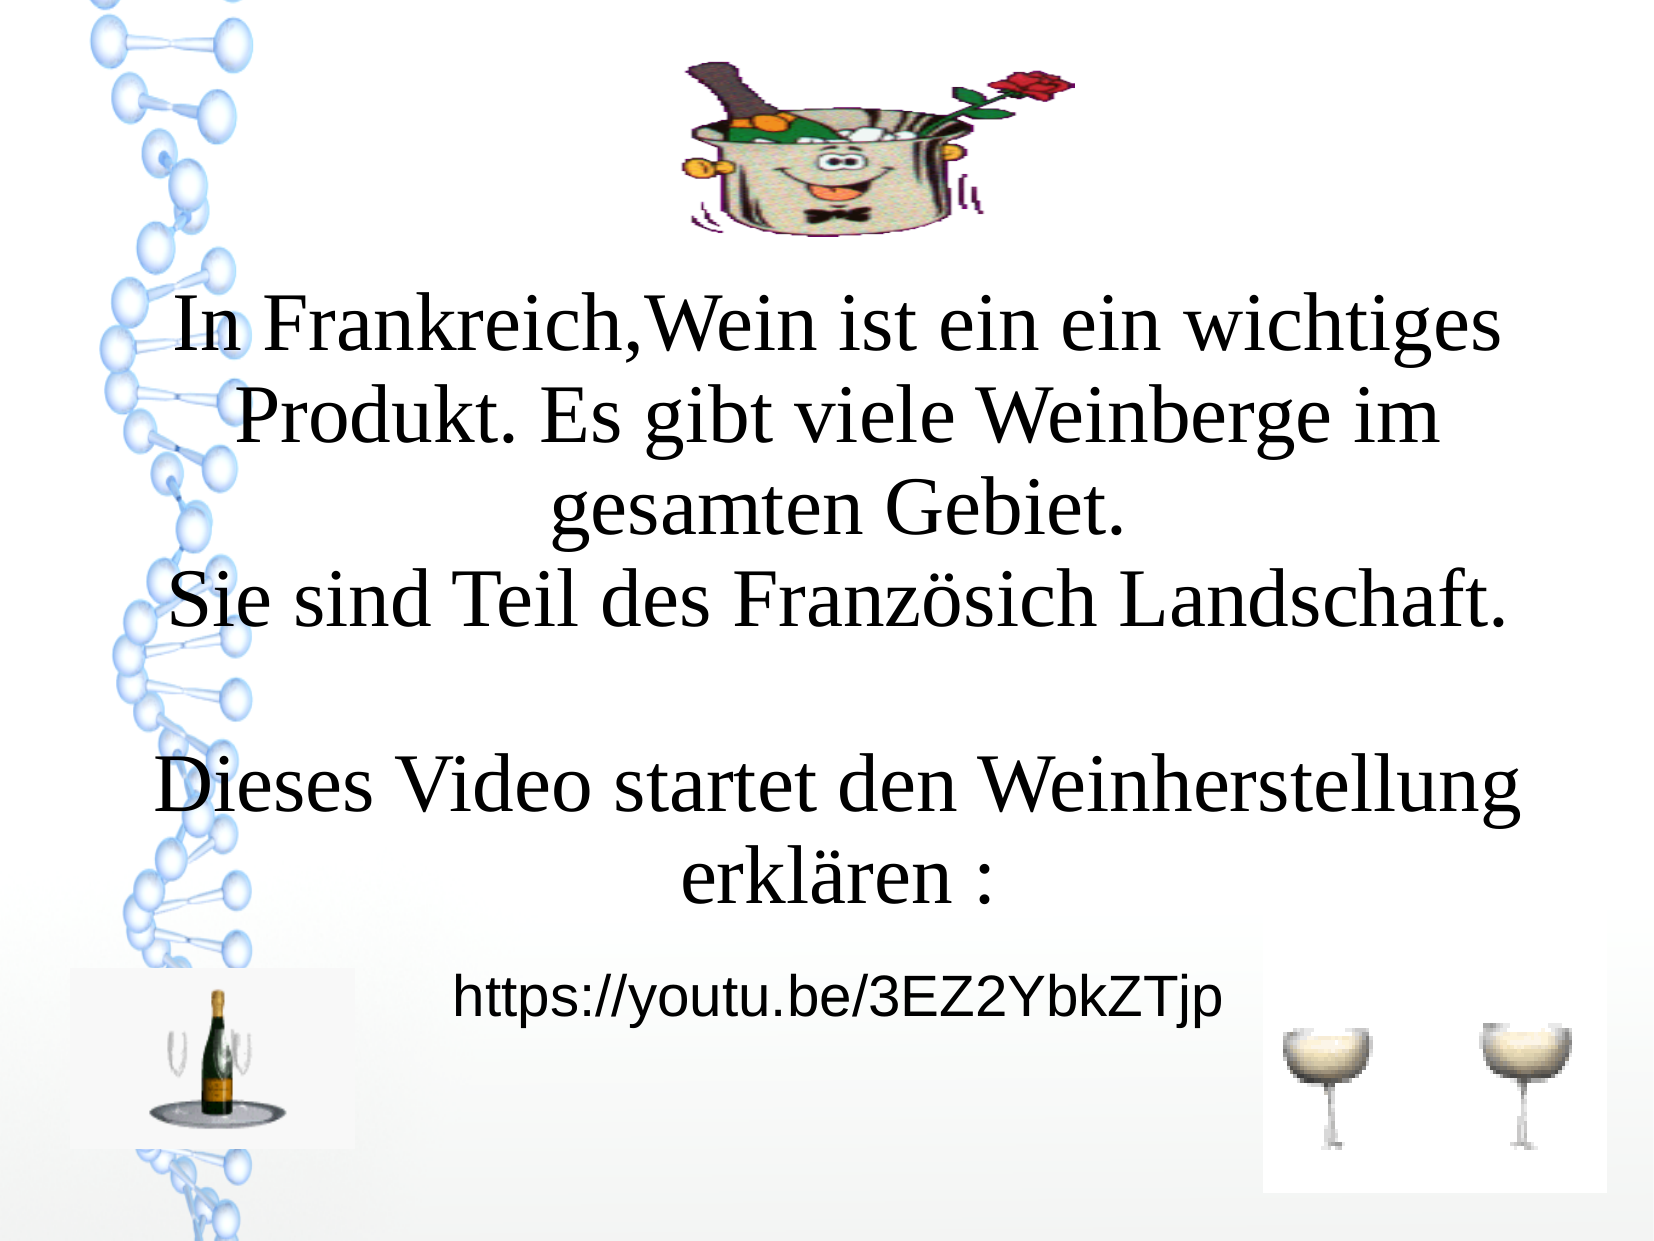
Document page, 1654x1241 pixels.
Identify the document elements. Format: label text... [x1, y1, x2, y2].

subtitle In Frankreich,Wein ist ein ein wichtiges Produkt. Es gibt viele Weinberge im gesamten Gebiet. Sie sind Teil des Französich Landschaft. Dieses Video startet den Weinherstellung erklären : [94, 118, 1583, 1079]
picture [0, 0, 1654, 1241]
text_box https://youtu.be/3EZ2YbkZTjp [438, 956, 1241, 1037]
